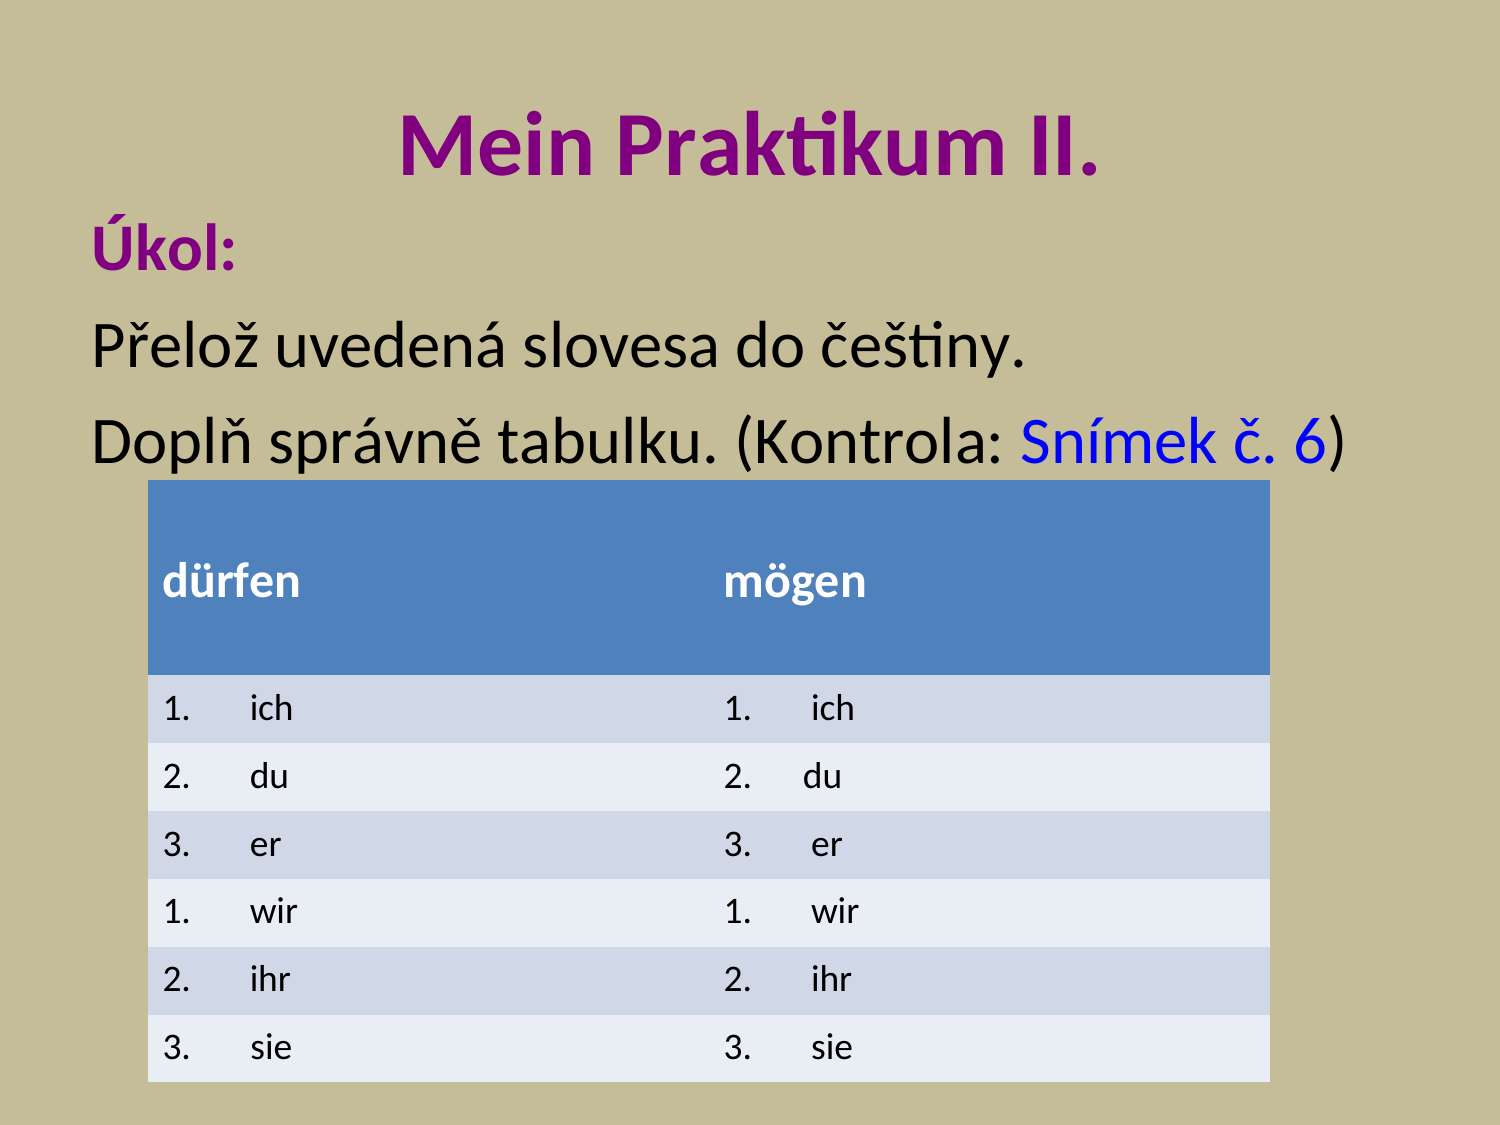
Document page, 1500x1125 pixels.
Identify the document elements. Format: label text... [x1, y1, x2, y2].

table_header dürfen [148, 480, 709, 675]
table_cell wir [148, 879, 709, 947]
table_cell ich [148, 675, 709, 743]
table_header mögen [709, 480, 1270, 675]
table_cell ihr [709, 947, 1270, 1015]
table_cell er [709, 811, 1270, 879]
table_cell du [148, 743, 709, 811]
table_cell 3. sie [148, 1015, 709, 1082]
table_cell ich [709, 675, 1270, 743]
table_cell ihr [148, 947, 709, 1015]
list Úkol: Přelož uvedená slovesa do češtiny. Doplň správně tabulku. (Kontrola: Snímek č. 6) [76, 196, 1427, 1079]
title Mein Praktikum II. [75, 45, 1426, 233]
table_cell er [148, 811, 709, 879]
table_cell wir [709, 879, 1270, 947]
table_cell 2. du [709, 743, 1270, 811]
table_cell sie [709, 1015, 1270, 1082]
